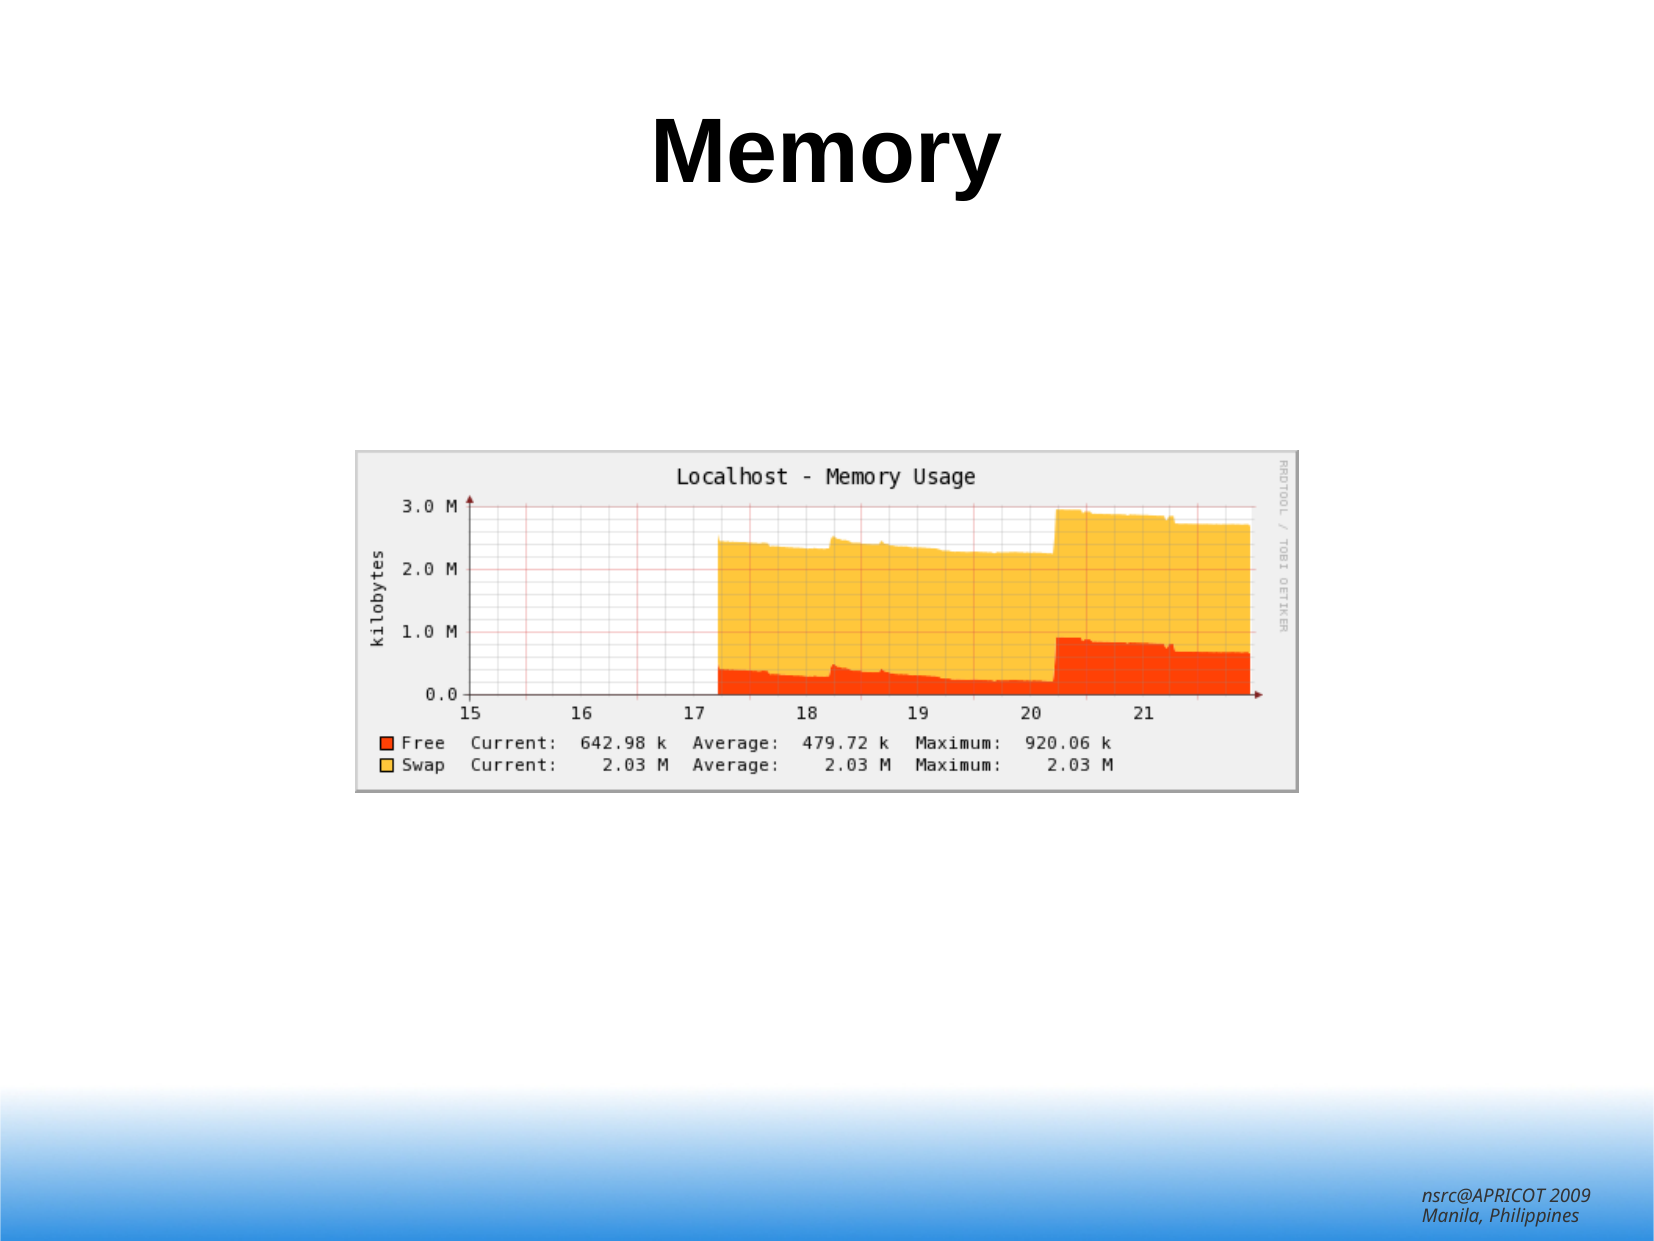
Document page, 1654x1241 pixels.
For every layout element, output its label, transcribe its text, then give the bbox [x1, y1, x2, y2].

picture [0, 1083, 1654, 1241]
picture [355, 450, 1299, 793]
title Memory [82, 56, 1571, 249]
